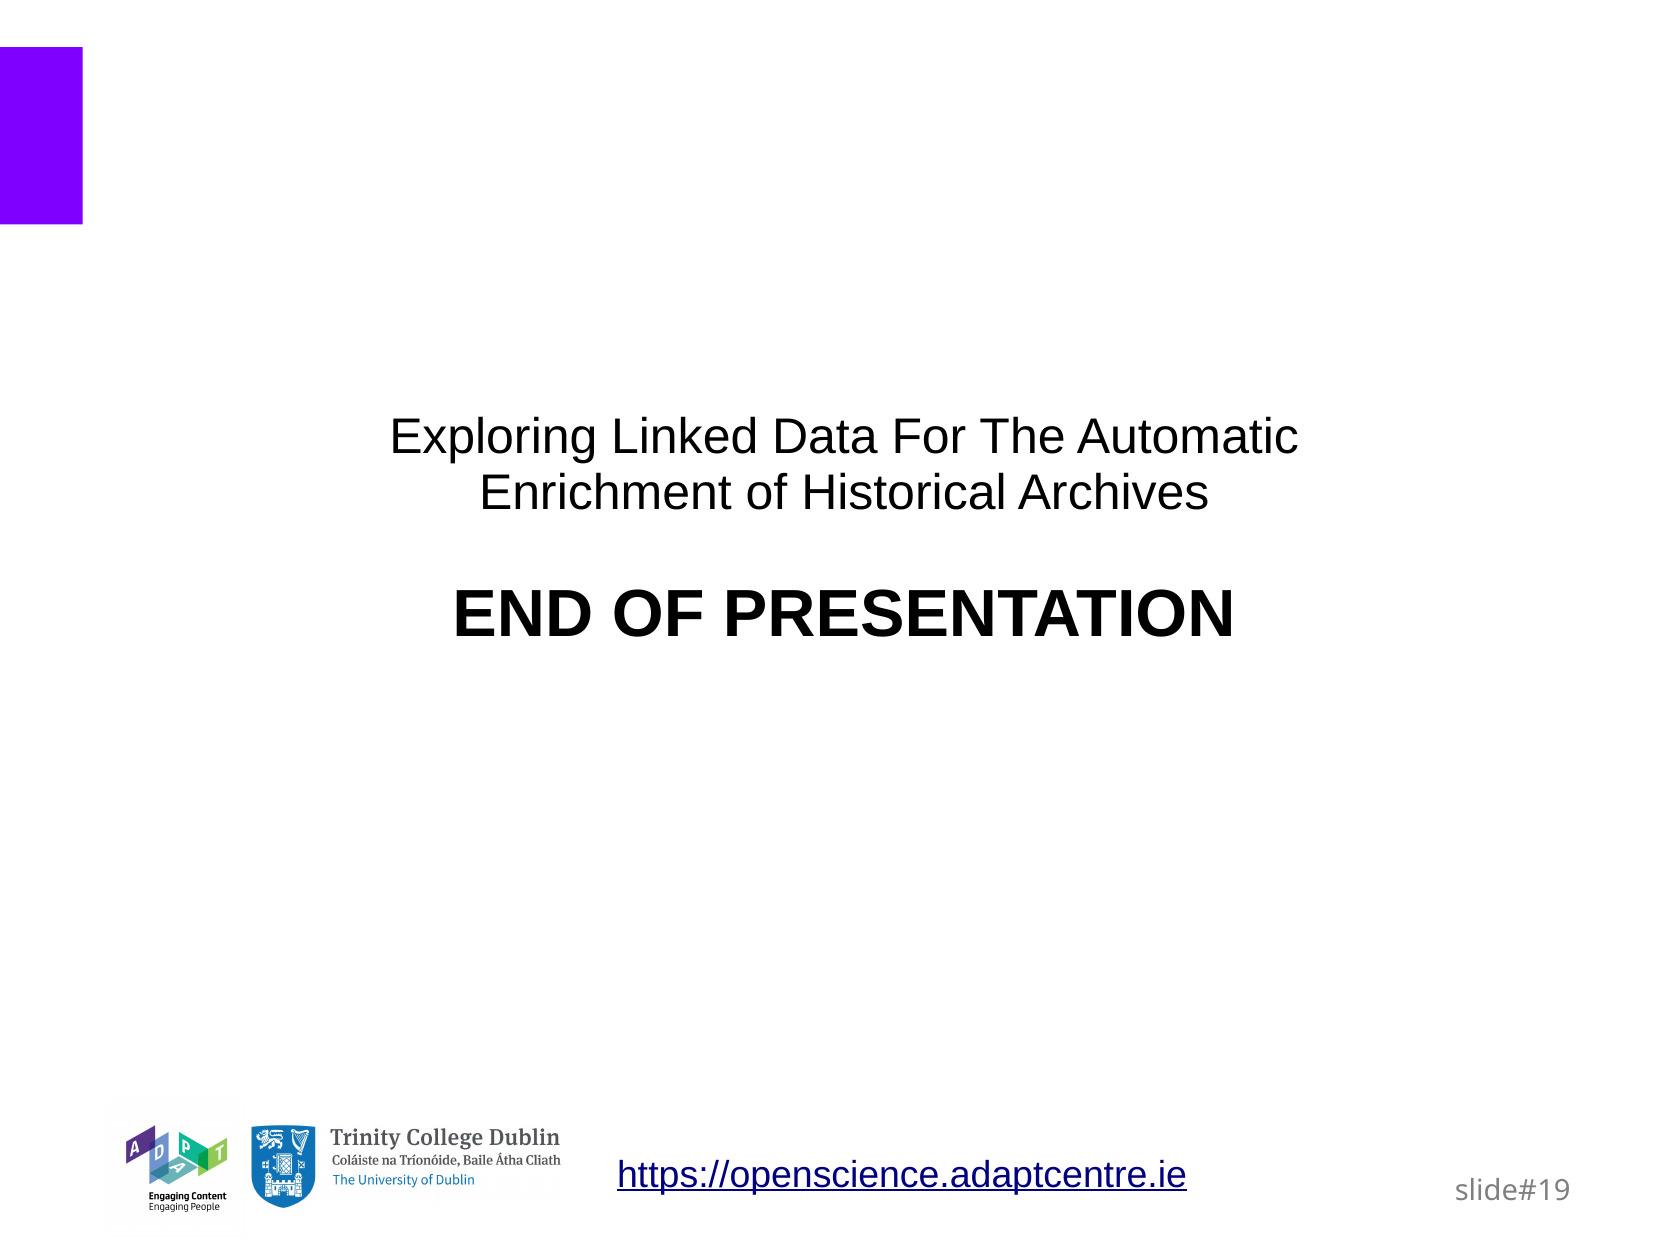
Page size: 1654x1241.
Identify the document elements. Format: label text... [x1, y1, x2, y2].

picture [248, 1122, 564, 1211]
subtitle Exploring Linked Data For The Automatic Enrichment of Historical Archives END OF PRESENTATION [118, 49, 1571, 1010]
picture [106, 1098, 247, 1239]
